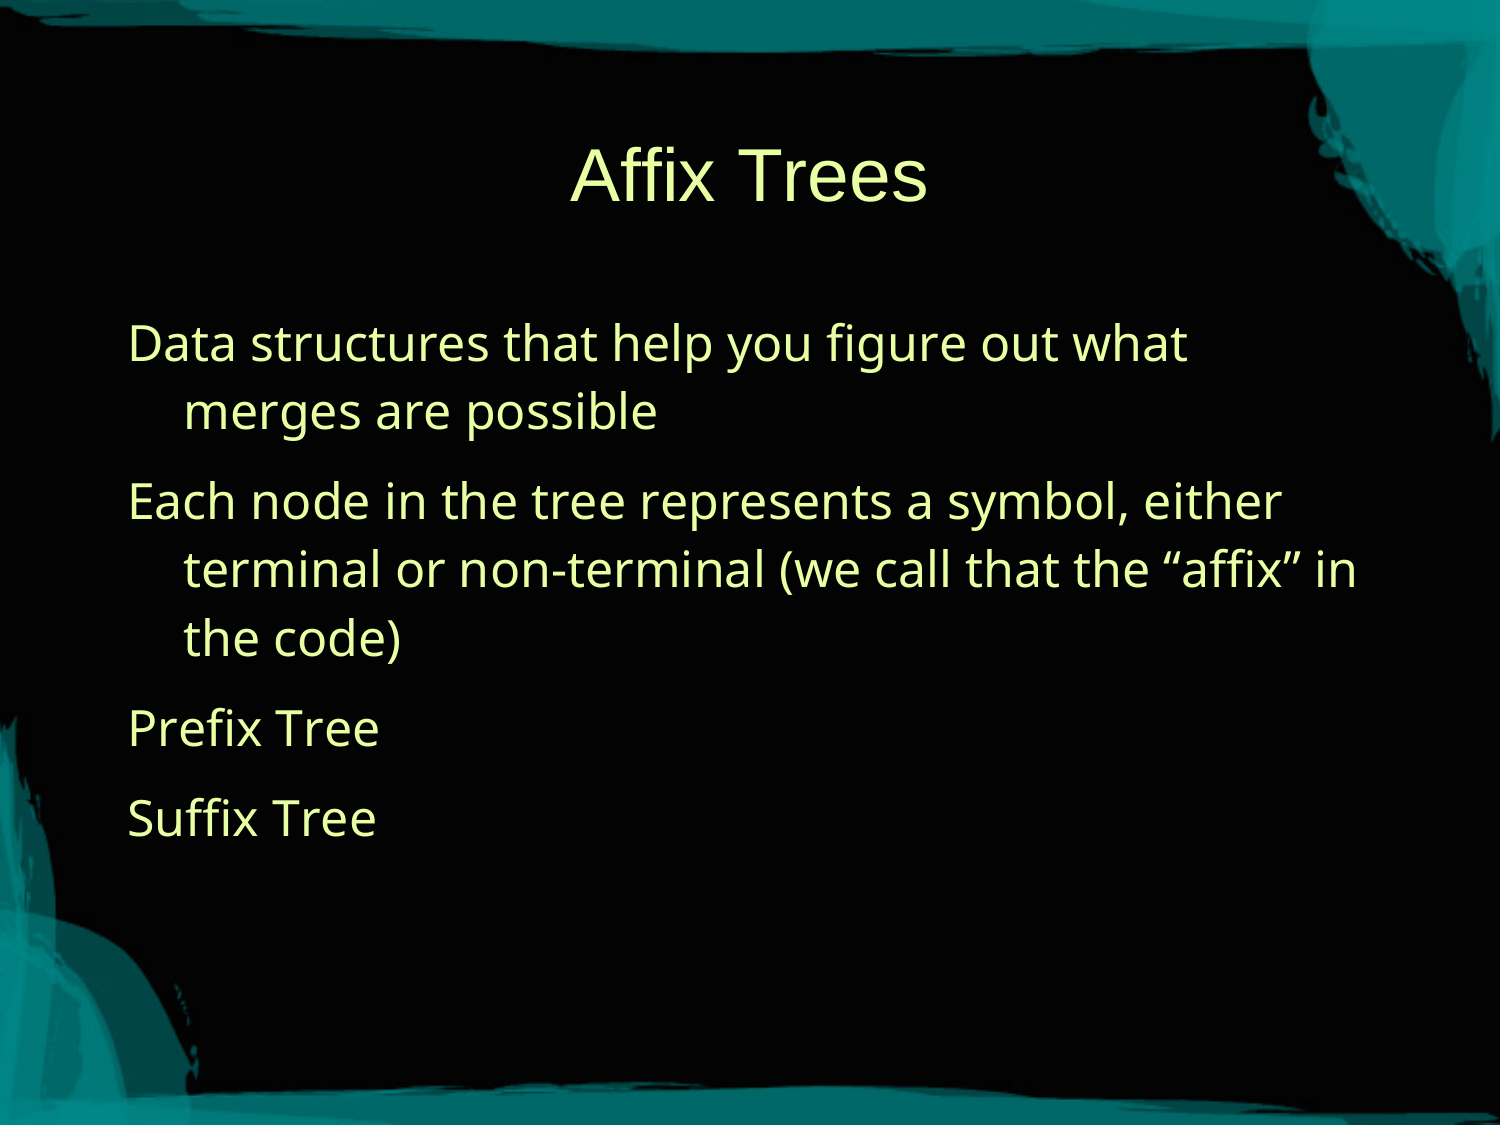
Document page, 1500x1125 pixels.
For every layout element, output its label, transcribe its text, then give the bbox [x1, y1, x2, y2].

list Data structures that help you figure out what merges are possible Each node in the tree represents a symbol, either terminal or non-terminal (we call that the “affix” in the code) Prefix Tree Suffix Tree [112, 299, 1388, 1000]
picture [0, 0, 1500, 1125]
title Affix Trees [112, 87, 1388, 263]
